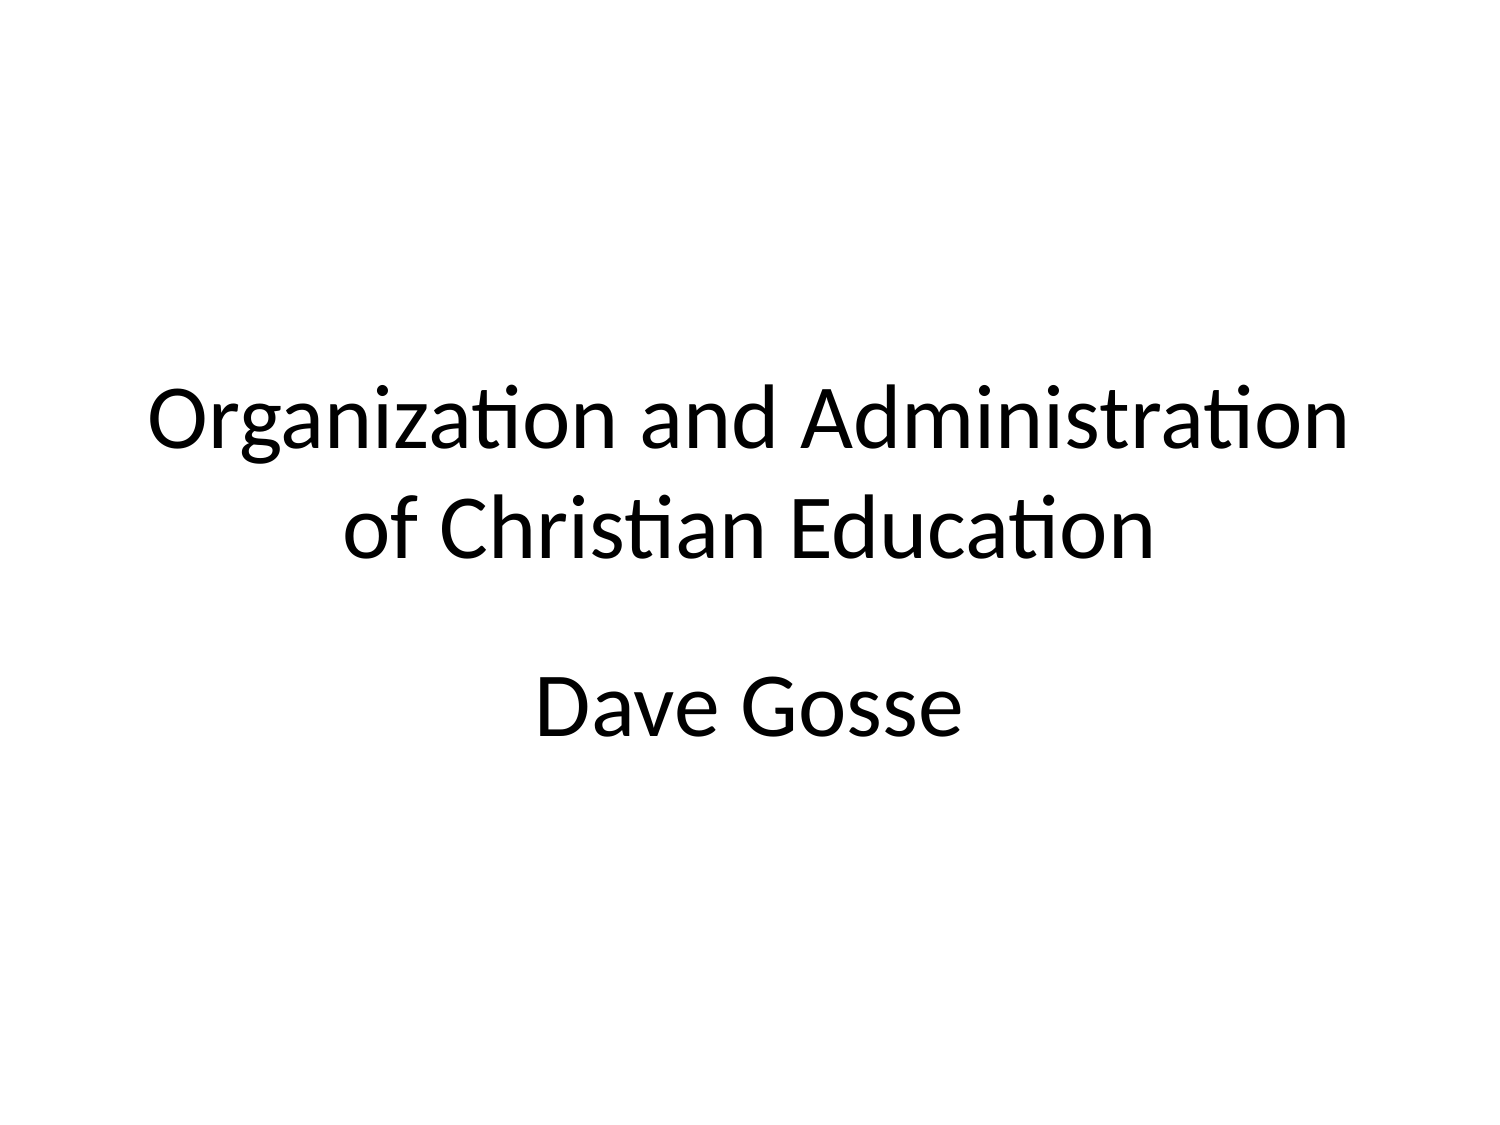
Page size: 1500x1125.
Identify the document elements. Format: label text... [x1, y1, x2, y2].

subtitle Dave Gosse [225, 637, 1275, 925]
title Organization and Administration of Christian Education [112, 349, 1388, 591]
